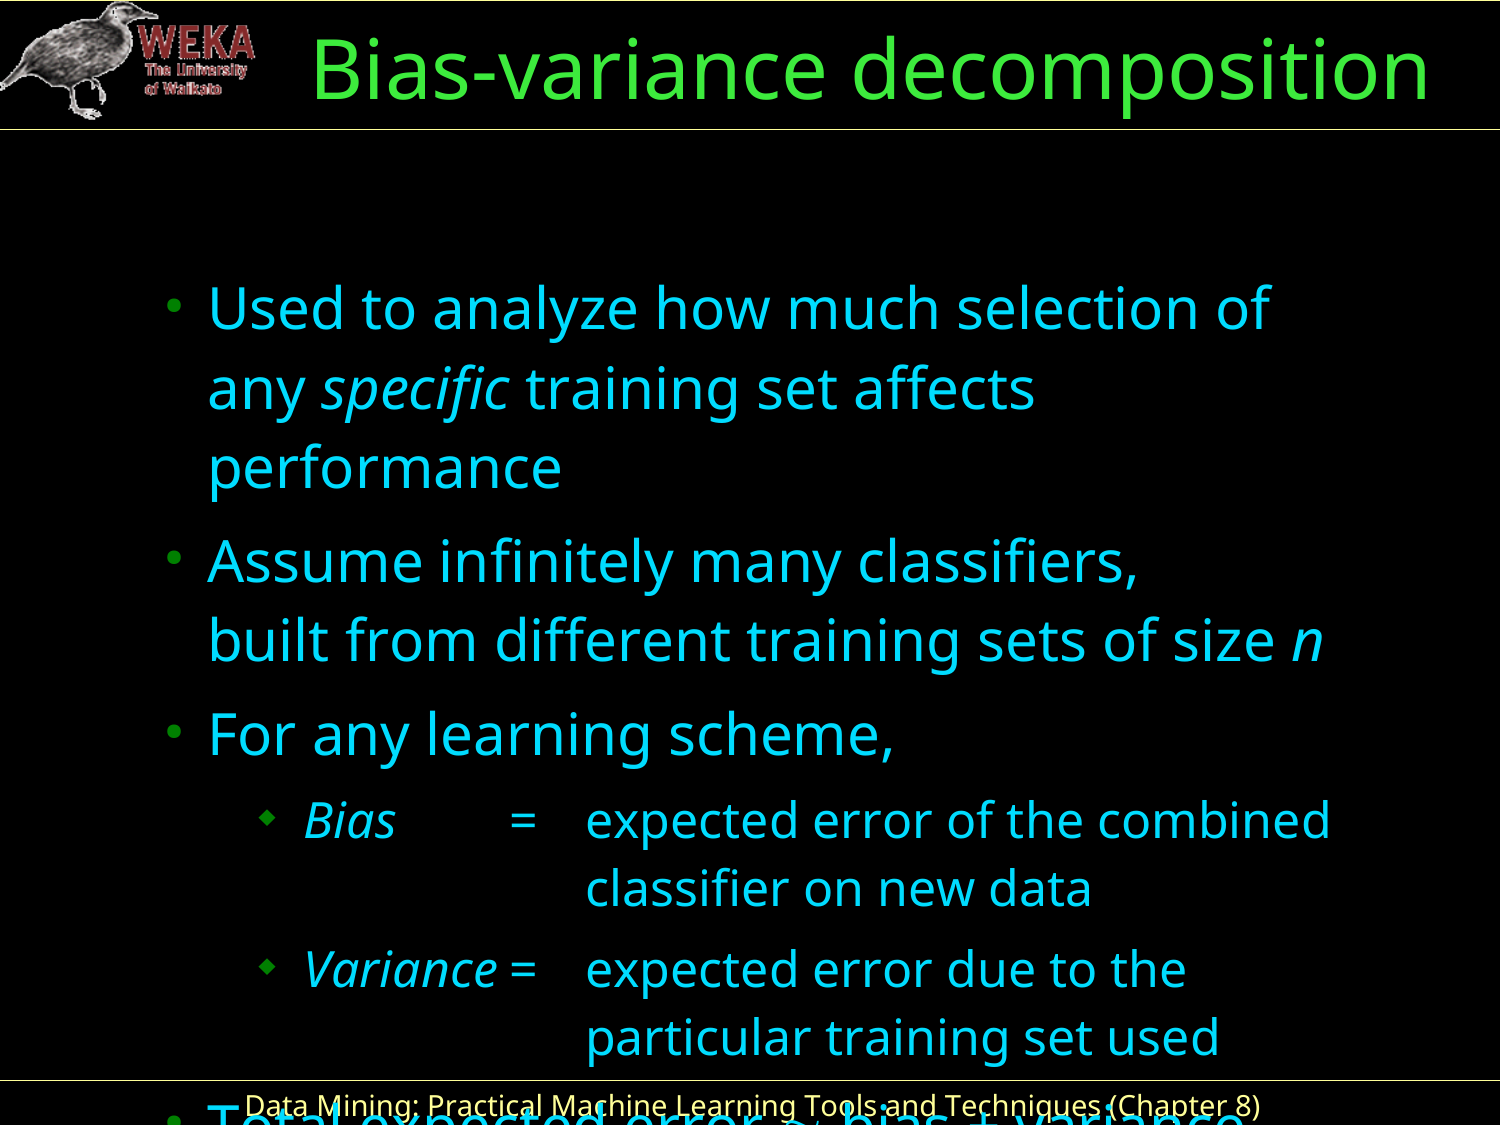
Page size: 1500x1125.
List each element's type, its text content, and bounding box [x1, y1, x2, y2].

title Bias-variance decomposition [295, 0, 1500, 148]
picture [0, 1, 266, 129]
text_box Used to analyze how much selection of any specific training set affects performance Assume infinitely many classifiers, built from different training sets of size n For any learning scheme, Bias = expected error of the combined classifier on new data Variance = expected error due to the particular training set used Total expected error  bias + variance [149, 260, 1388, 968]
